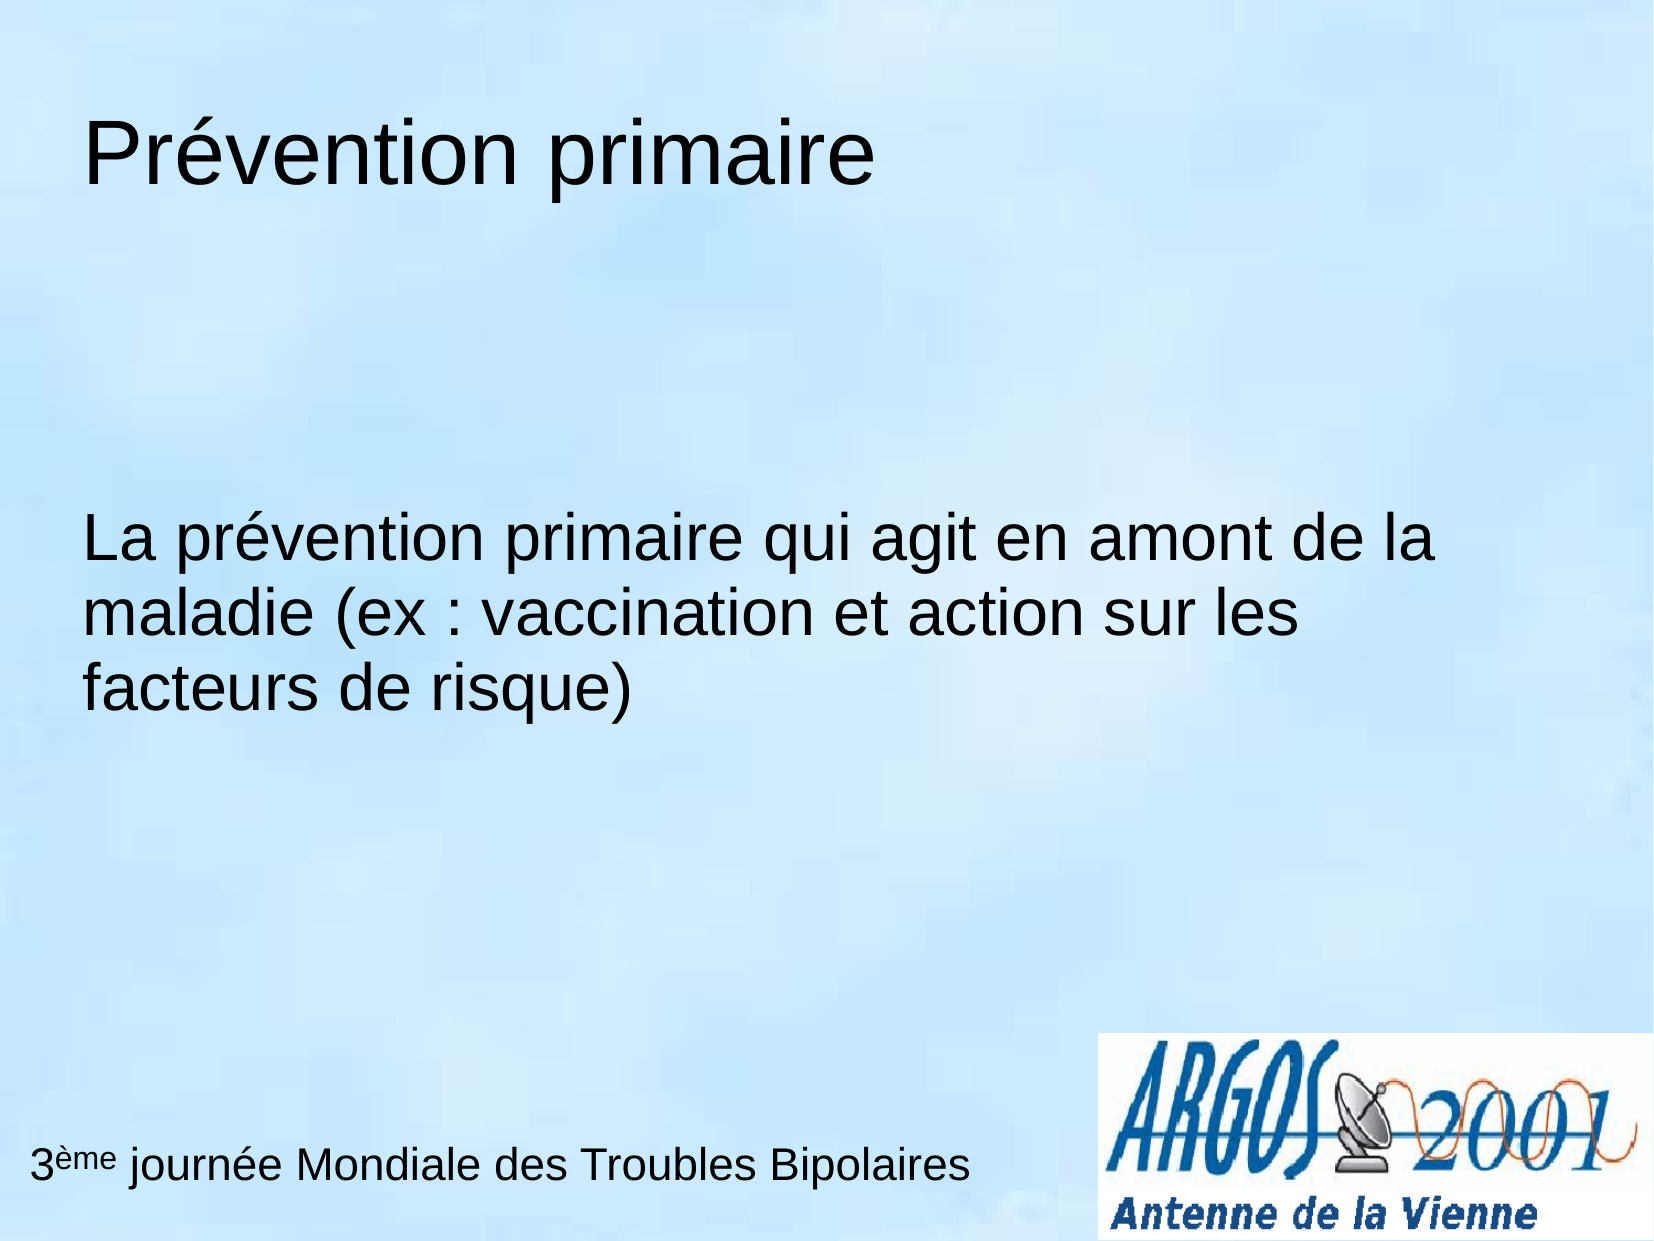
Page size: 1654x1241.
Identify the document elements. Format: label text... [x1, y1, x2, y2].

subtitle La prévention primaire qui agit en amont de la maladie (ex : vaccination et action sur les facteurs de risque) [82, 290, 1538, 1010]
text_box 3ème journée Mondiale des Troubles Bipolaires [29, 1138, 1046, 1241]
title Prévention primaire [82, 49, 1571, 257]
picture [0, 0, 1654, 1241]
